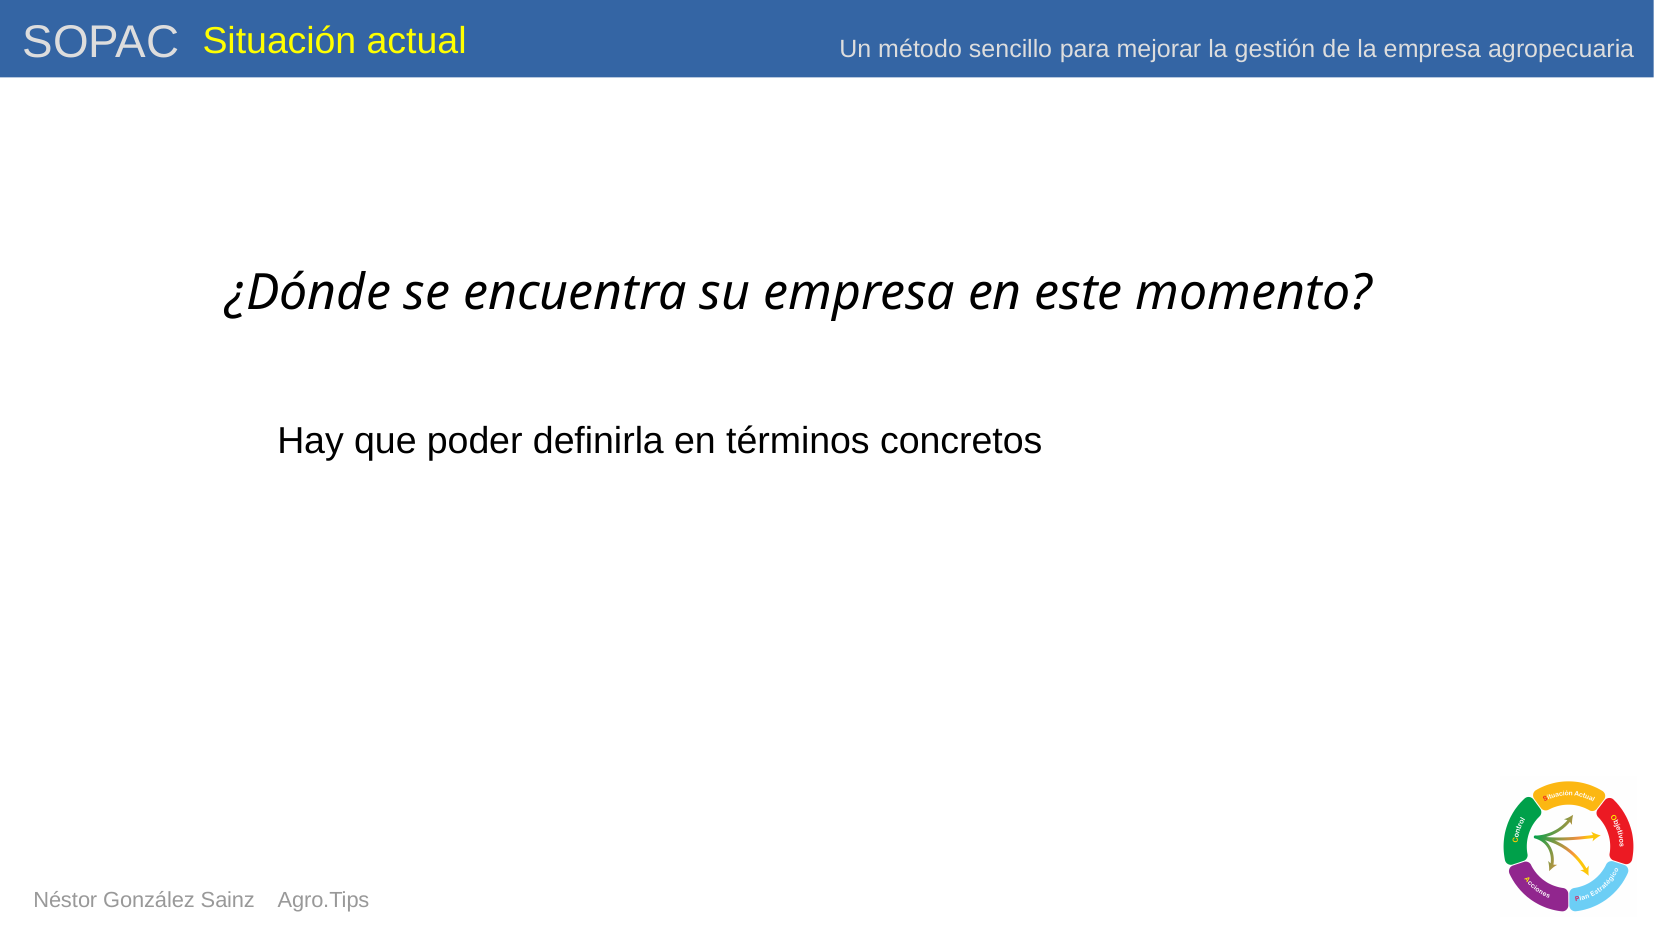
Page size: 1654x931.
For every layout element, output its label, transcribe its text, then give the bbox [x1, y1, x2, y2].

text_box ¿Dónde se encuentra su empresa en este momento? [225, 256, 1426, 369]
text_box Hay que poder definirla en términos concretos [262, 412, 1313, 512]
text_box Situación actual [187, 11, 488, 76]
picture [1500, 776, 1637, 917]
